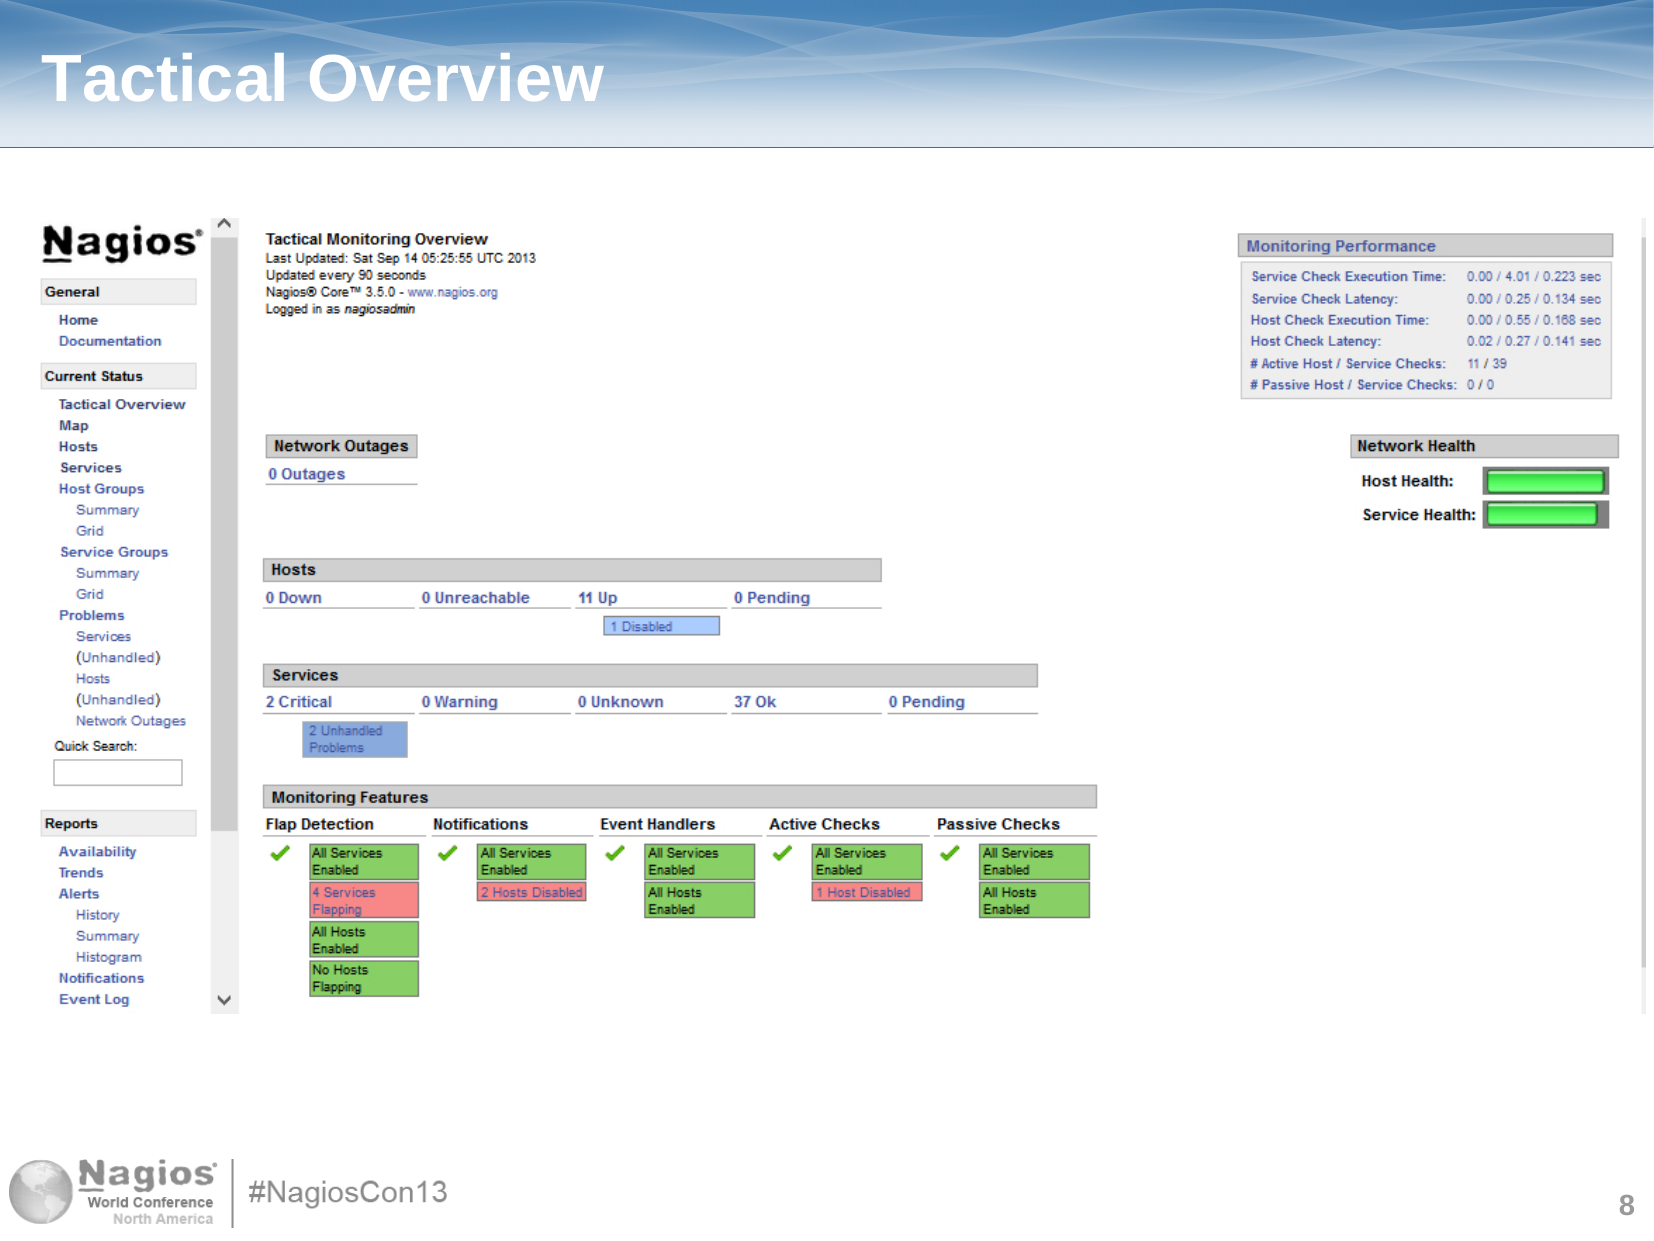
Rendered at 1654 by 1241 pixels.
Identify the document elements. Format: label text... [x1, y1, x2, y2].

picture [0, 0, 1654, 147]
title Tactical Overview [41, 29, 1248, 127]
picture [9, 1159, 453, 1228]
picture [38, 218, 1646, 1014]
